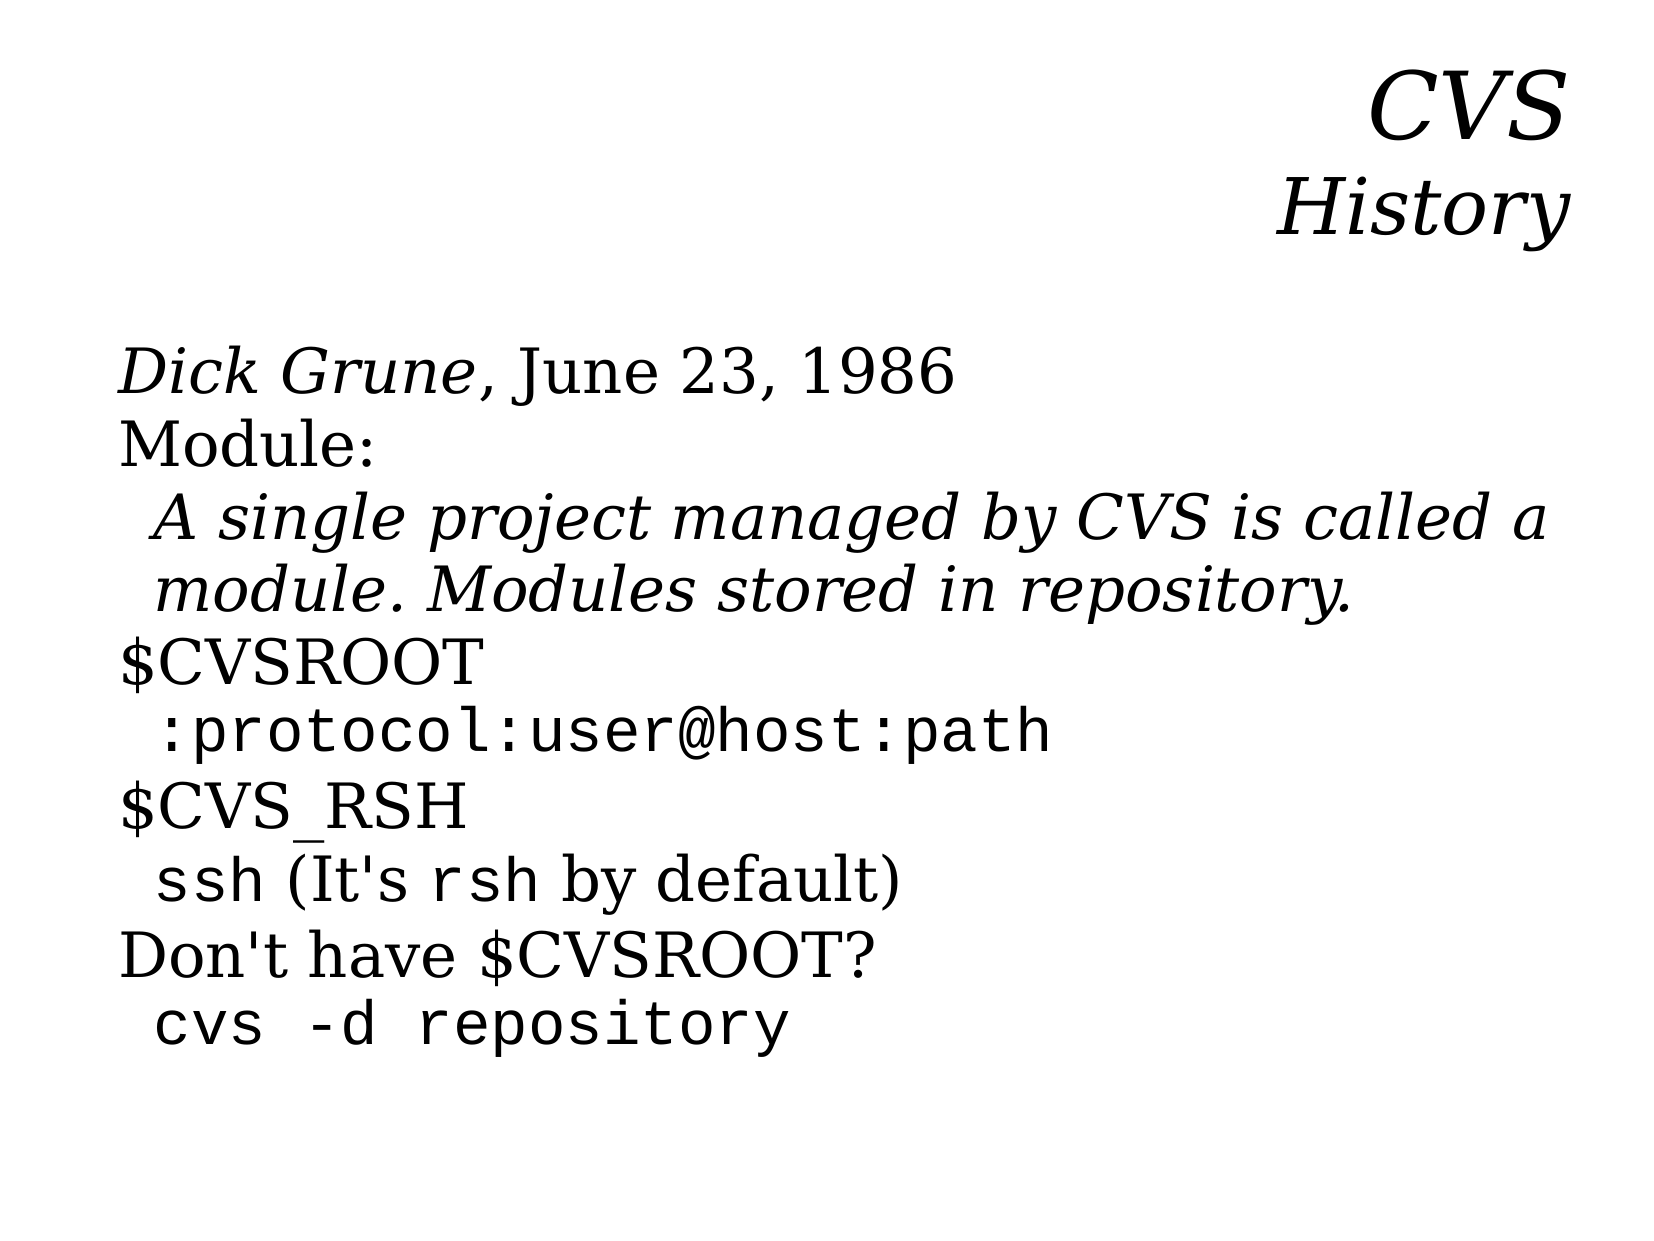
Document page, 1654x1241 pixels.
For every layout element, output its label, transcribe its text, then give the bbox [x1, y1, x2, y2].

subtitle Dick Grune, June 23, 1986 Module: A single project managed by CVS is called a module. Modules stored in repository. $CVSROOT :protocol:user@host:path $CVS_RSH ssh (It's rsh by default) Don't have $CVSROOT? cvs -d repository [82, 297, 1571, 1102]
title CVS History [82, 52, 1571, 254]
